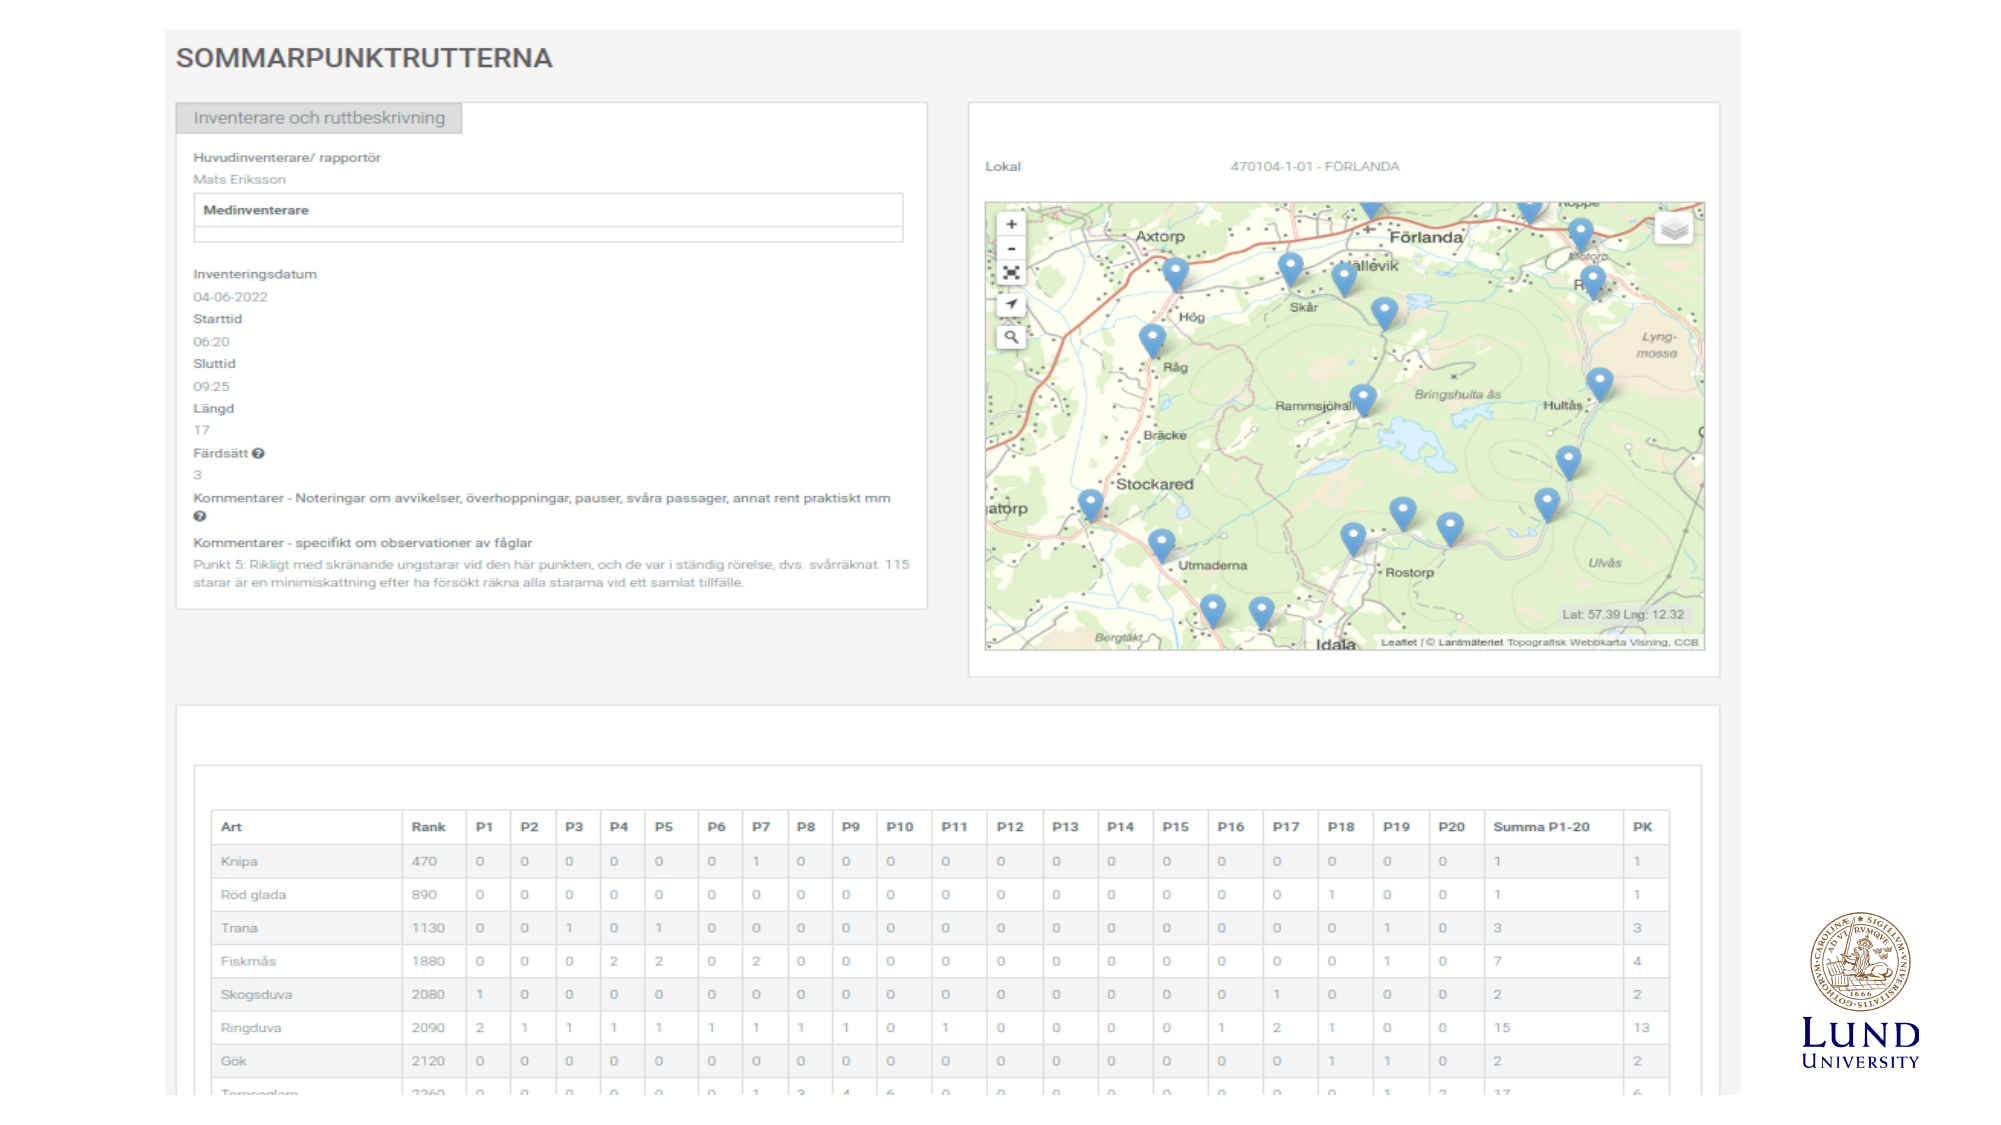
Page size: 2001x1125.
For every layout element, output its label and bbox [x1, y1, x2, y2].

picture [165, 29, 1756, 1096]
